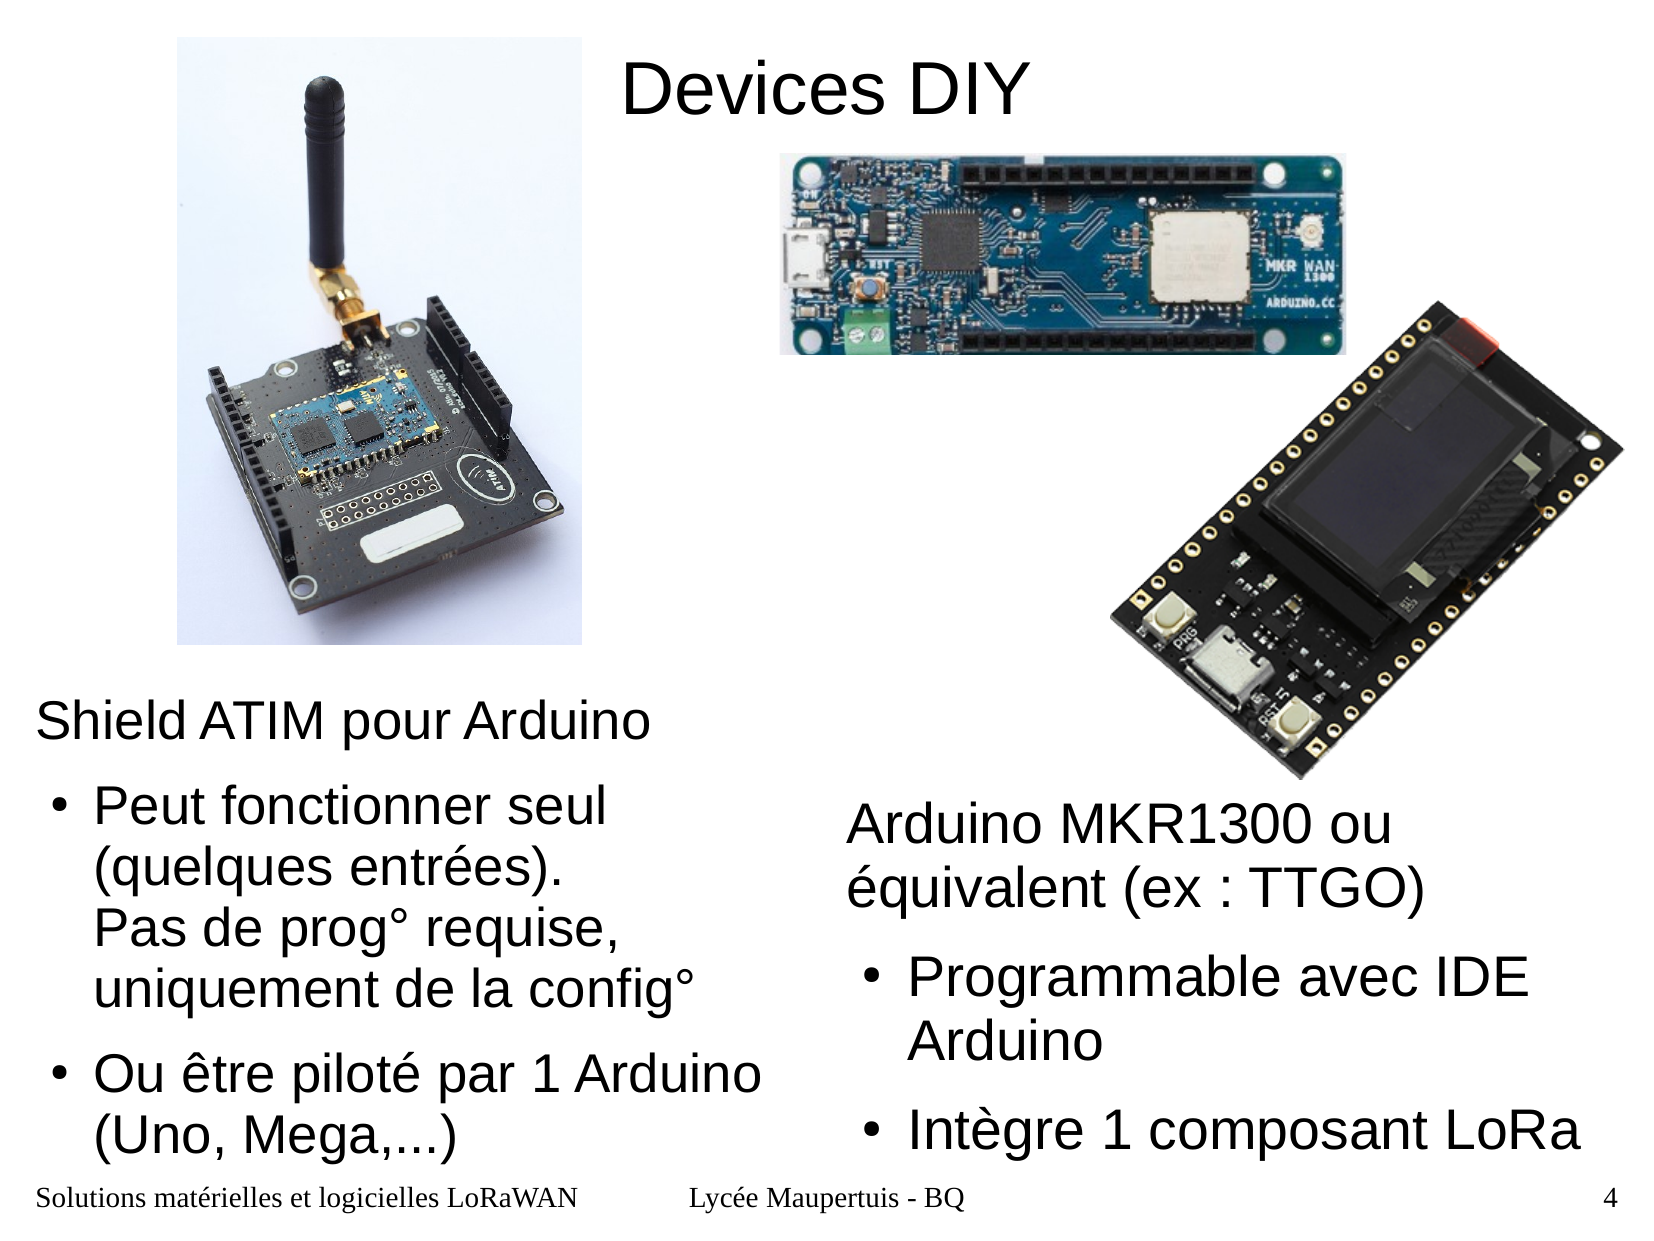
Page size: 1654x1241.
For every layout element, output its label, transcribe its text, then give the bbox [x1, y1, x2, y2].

list Shield ATIM pour Arduino Peut fonctionner seul (quelques entrées). Pas de prog° requise, uniquement de la config° Ou être piloté par 1 Arduino (Uno, Mega,...) [35, 689, 808, 1169]
picture [779, 153, 1625, 780]
picture [177, 37, 582, 645]
title Devices DIY [35, 35, 1619, 142]
list Arduino MKR1300 ou équivalent (ex : TTGO) Programmable avec IDE Arduino Intègre 1 composant LoRa [846, 791, 1619, 1169]
